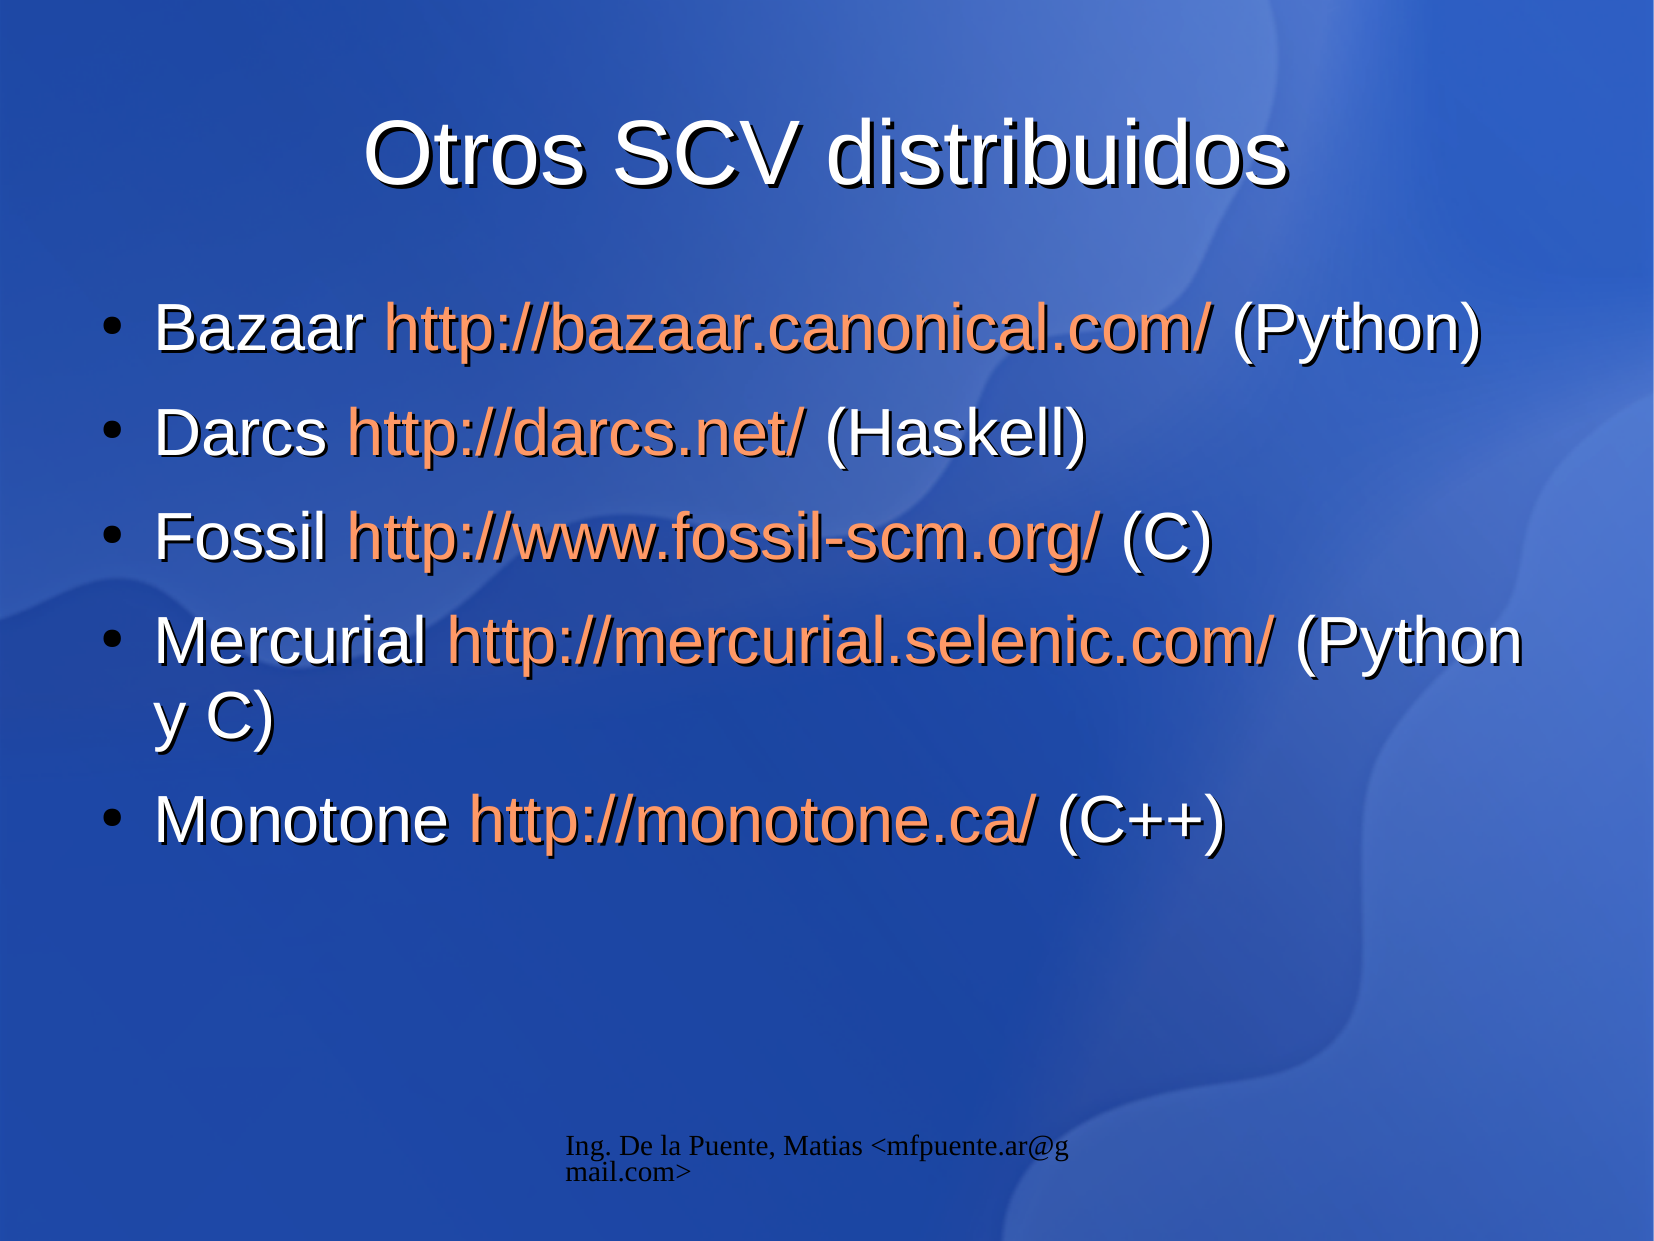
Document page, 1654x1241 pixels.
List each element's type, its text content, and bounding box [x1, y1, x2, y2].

title Otros SCV distribuidos [82, 49, 1571, 257]
list Bazaar http://bazaar.canonical.com/ (Python) Darcs http://darcs.net/ (Haskell) Fossil http://www.fossil-scm.org/ (C) Mercurial http://mercurial.selenic.com/ (Python y C) Monotone http://monotone.ca/ (C++) [82, 290, 1571, 1094]
picture [0, 0, 1654, 1241]
